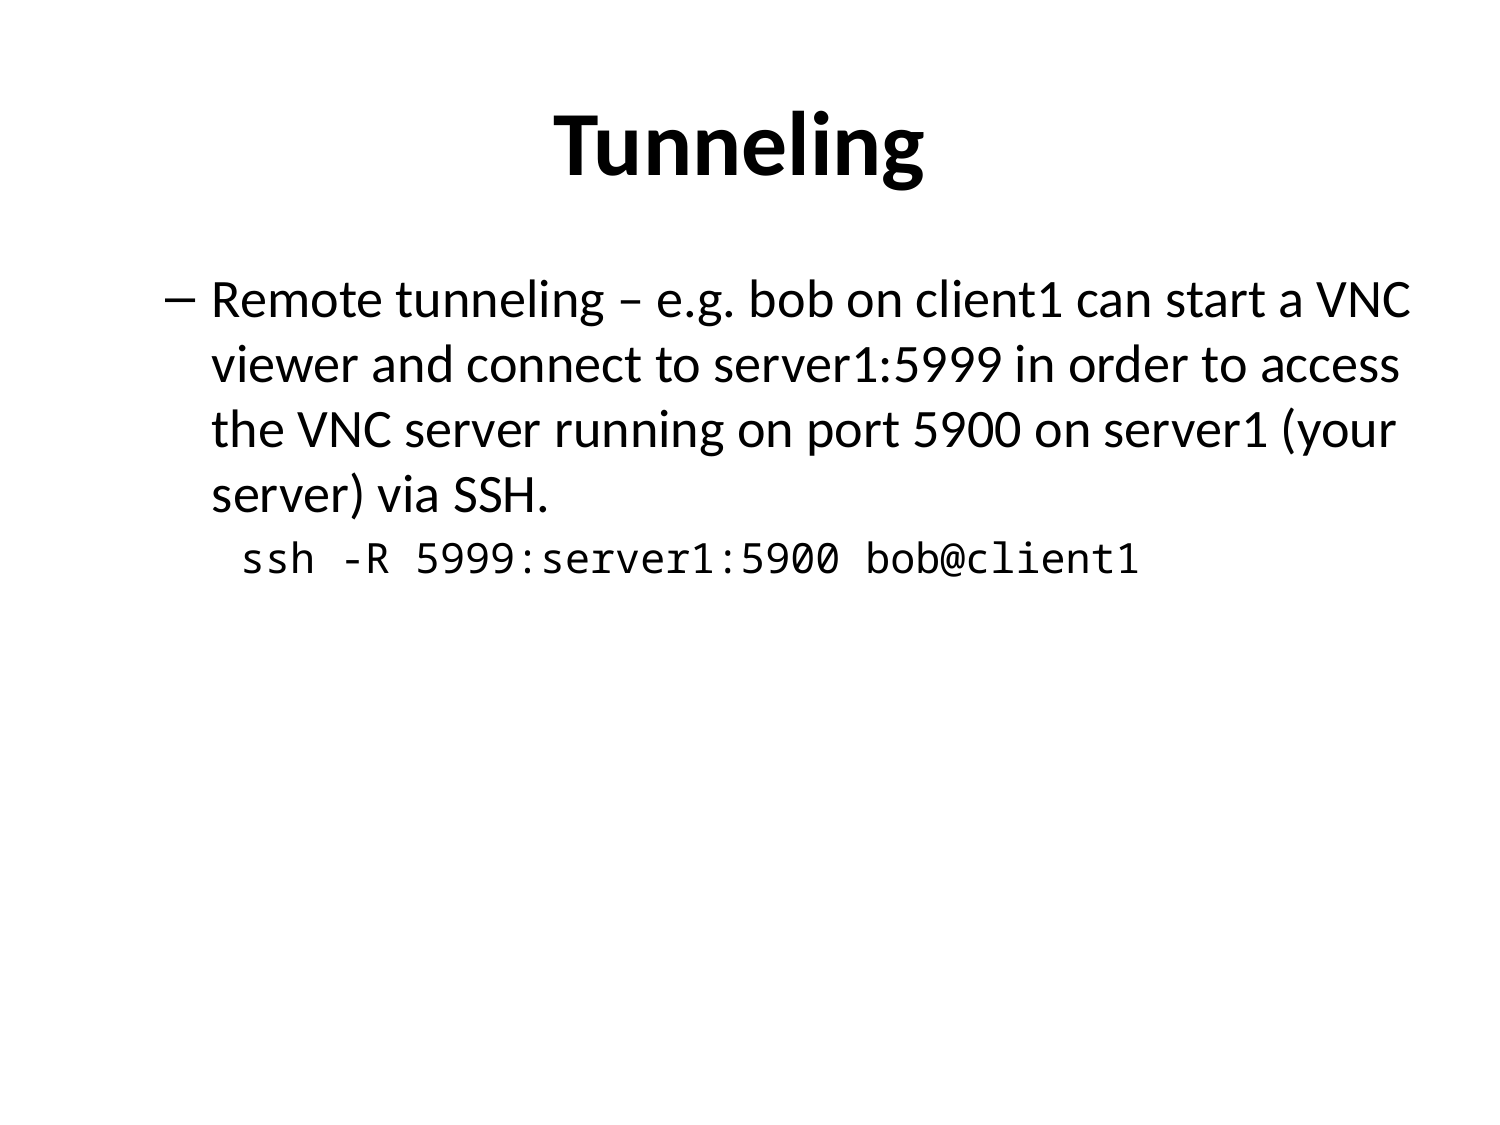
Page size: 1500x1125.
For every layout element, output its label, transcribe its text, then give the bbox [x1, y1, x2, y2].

title Tunneling [75, 45, 1425, 233]
list Remote tunneling – e.g. bob on client1 can start a VNC viewer and connect to server1:5999 in order to access the VNC server running on port 5900 on server1 (your server) via SSH. ssh -R 5999:server1:5900 bob@client1 [75, 255, 1471, 1059]
